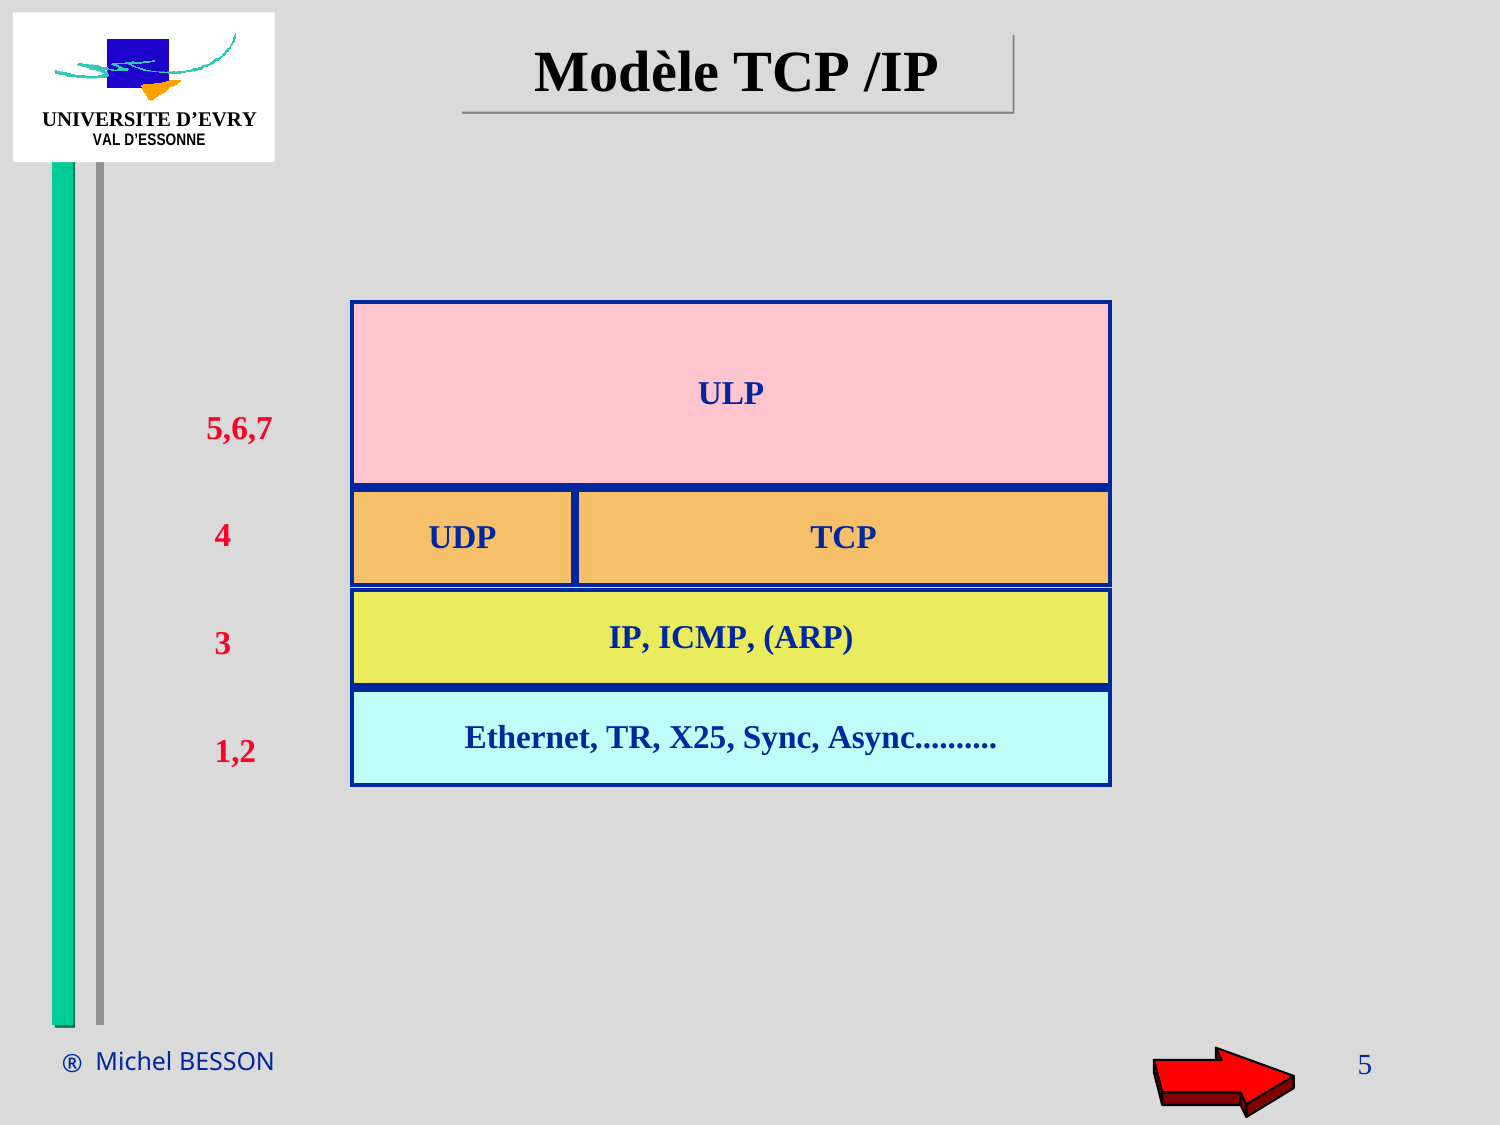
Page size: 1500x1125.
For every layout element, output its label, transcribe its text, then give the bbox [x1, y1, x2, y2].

picture [24, 21, 263, 101]
text_box Modèle TCP /IP [460, 33, 1013, 112]
text_box IP, ICMP, (ARP) [352, 589, 1111, 686]
text_box ULP [352, 302, 1111, 486]
text_box <numéro> [1074, 1025, 1388, 1101]
text_box Michel BESSON [12, 1025, 325, 1101]
text_box UDP [352, 489, 573, 586]
text_box [1153, 1047, 1294, 1117]
text_box 5,6,7 4 3 1,2 [191, 402, 289, 778]
text_box TCP [577, 489, 1111, 586]
text_box Ethernet, TR, X25, Sync, Async.......... [352, 689, 1111, 786]
